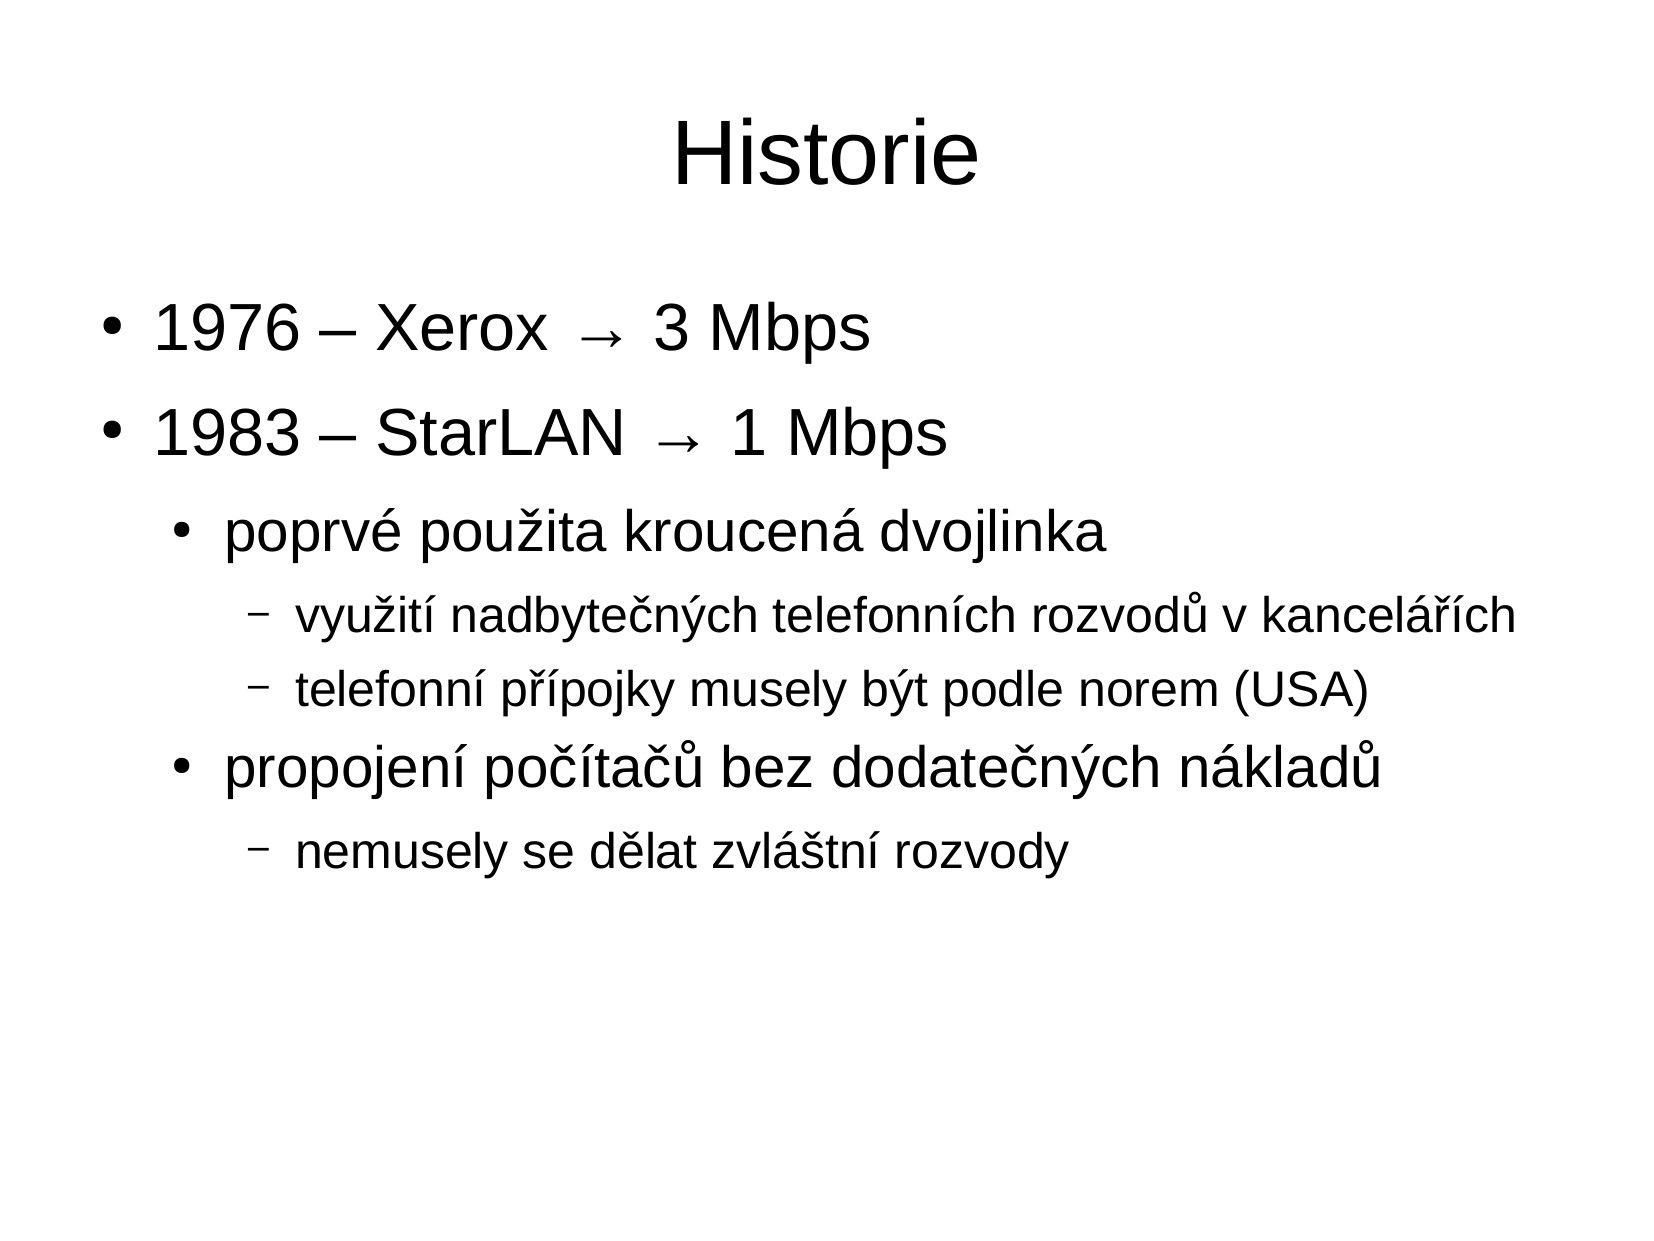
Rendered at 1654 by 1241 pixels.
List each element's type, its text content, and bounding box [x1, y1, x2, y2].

list 1976 – Xerox → 3 Mbps 1983 – StarLAN → 1 Mbps poprvé použita kroucená dvojlinka využití nadbytečných telefonních rozvodů v kancelářích telefonní přípojky musely být podle norem (USA) propojení počítačů bez dodatečných nákladů nemusely se dělat zvláštní rozvody [82, 290, 1571, 1094]
title Historie [82, 56, 1571, 250]
